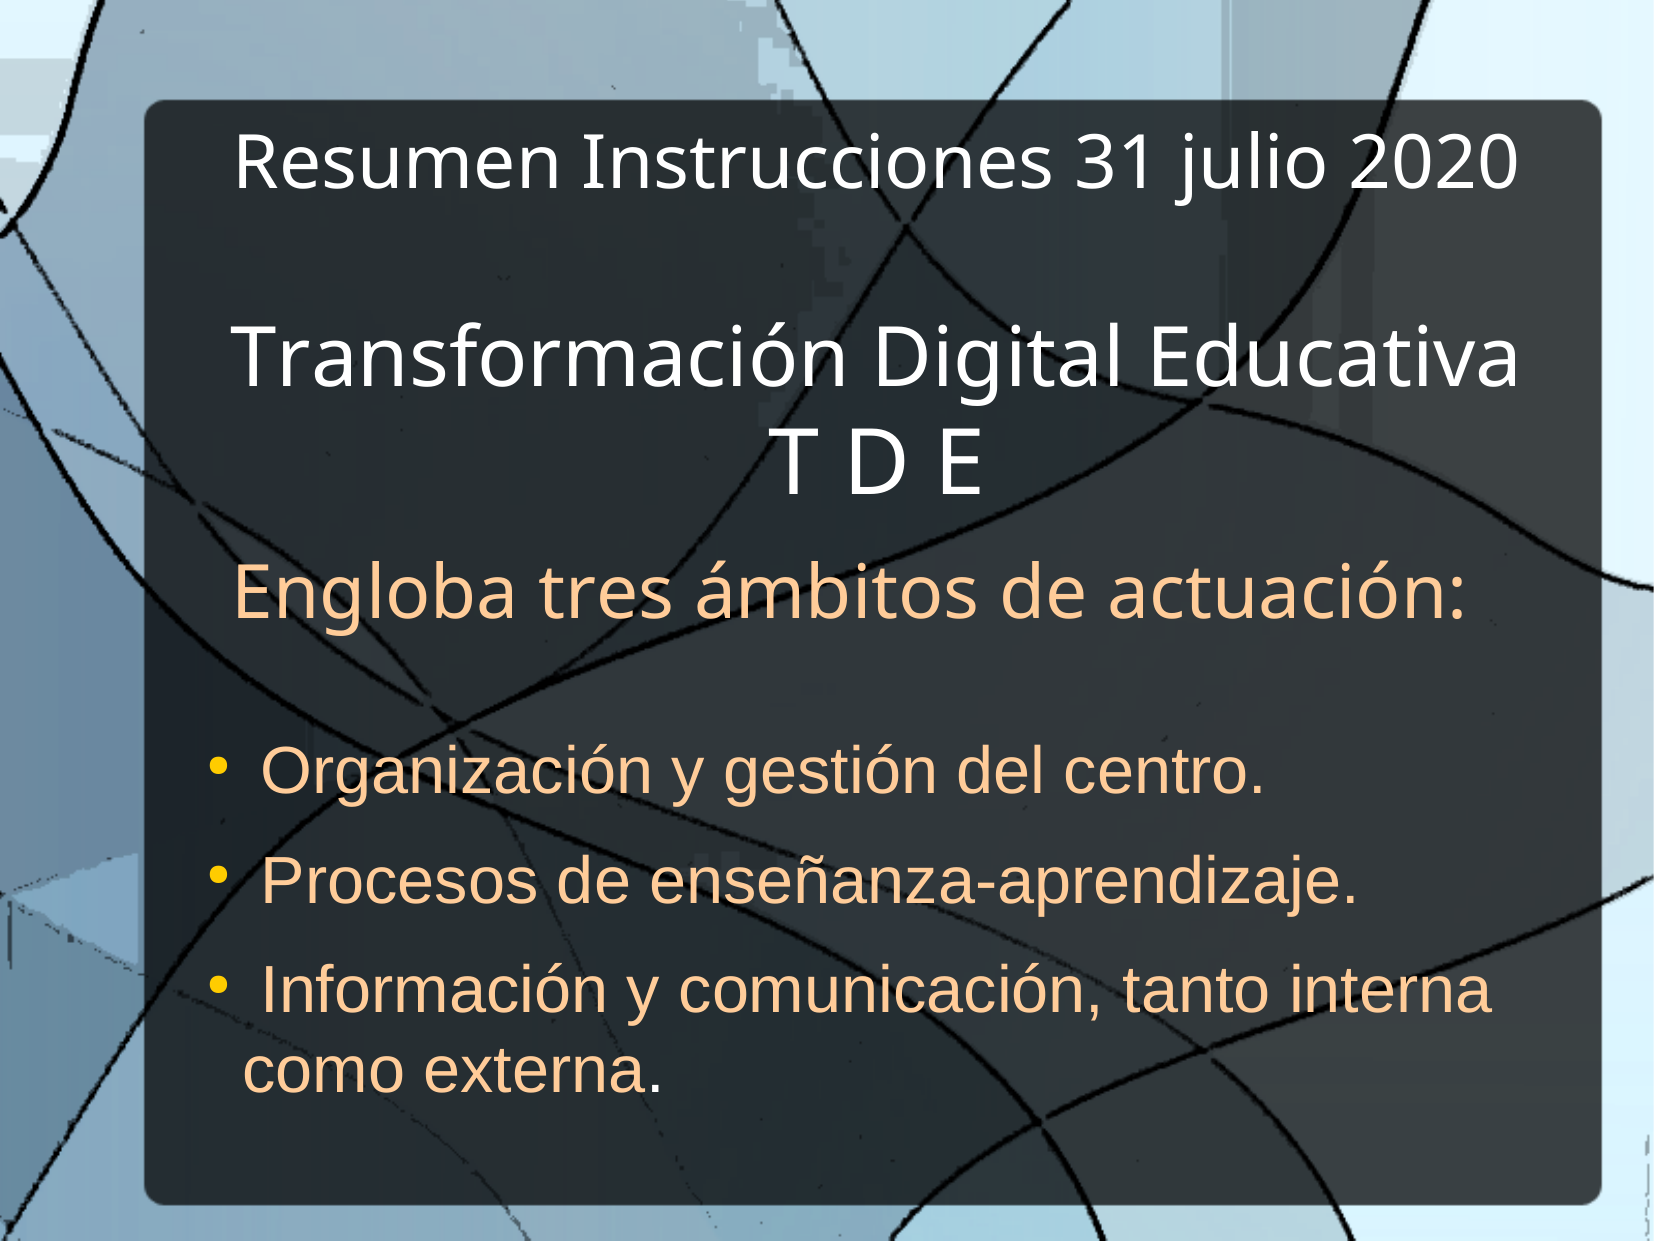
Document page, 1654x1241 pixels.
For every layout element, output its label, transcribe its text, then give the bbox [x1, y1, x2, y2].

list Engloba tres ámbitos de actuación: Organización y gestión del centro. Procesos de enseñanza-aprendizaje. Información y comunicación, tanto interna como externa. [206, 543, 1571, 1173]
picture [0, 0, 1654, 1241]
title Resumen Instrucciones 31 julio 2020 Transformación Digital Educativa T D E [165, 106, 1589, 520]
